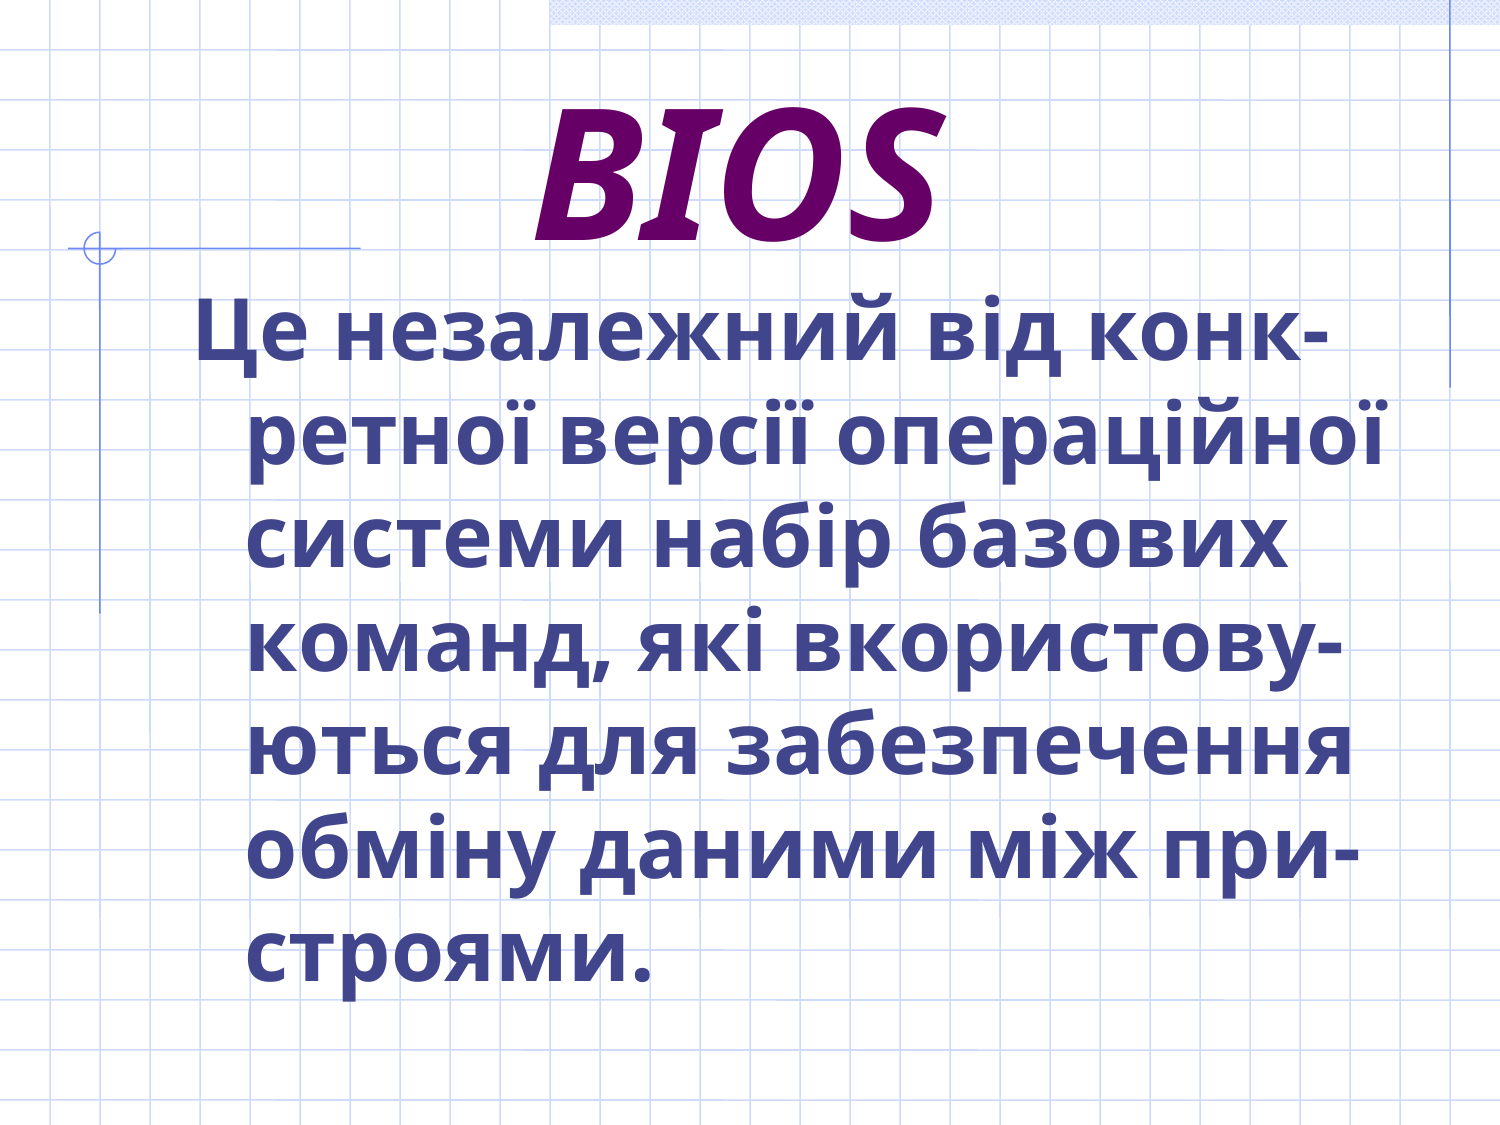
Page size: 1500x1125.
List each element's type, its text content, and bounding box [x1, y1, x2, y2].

title BIOS [99, 50, 1375, 238]
list Це незалежний від конк-ретної версії операційної системи набір базових команд, які вкористову-ються для забезпечення обміну даними між при-строями. [123, 267, 1436, 1071]
